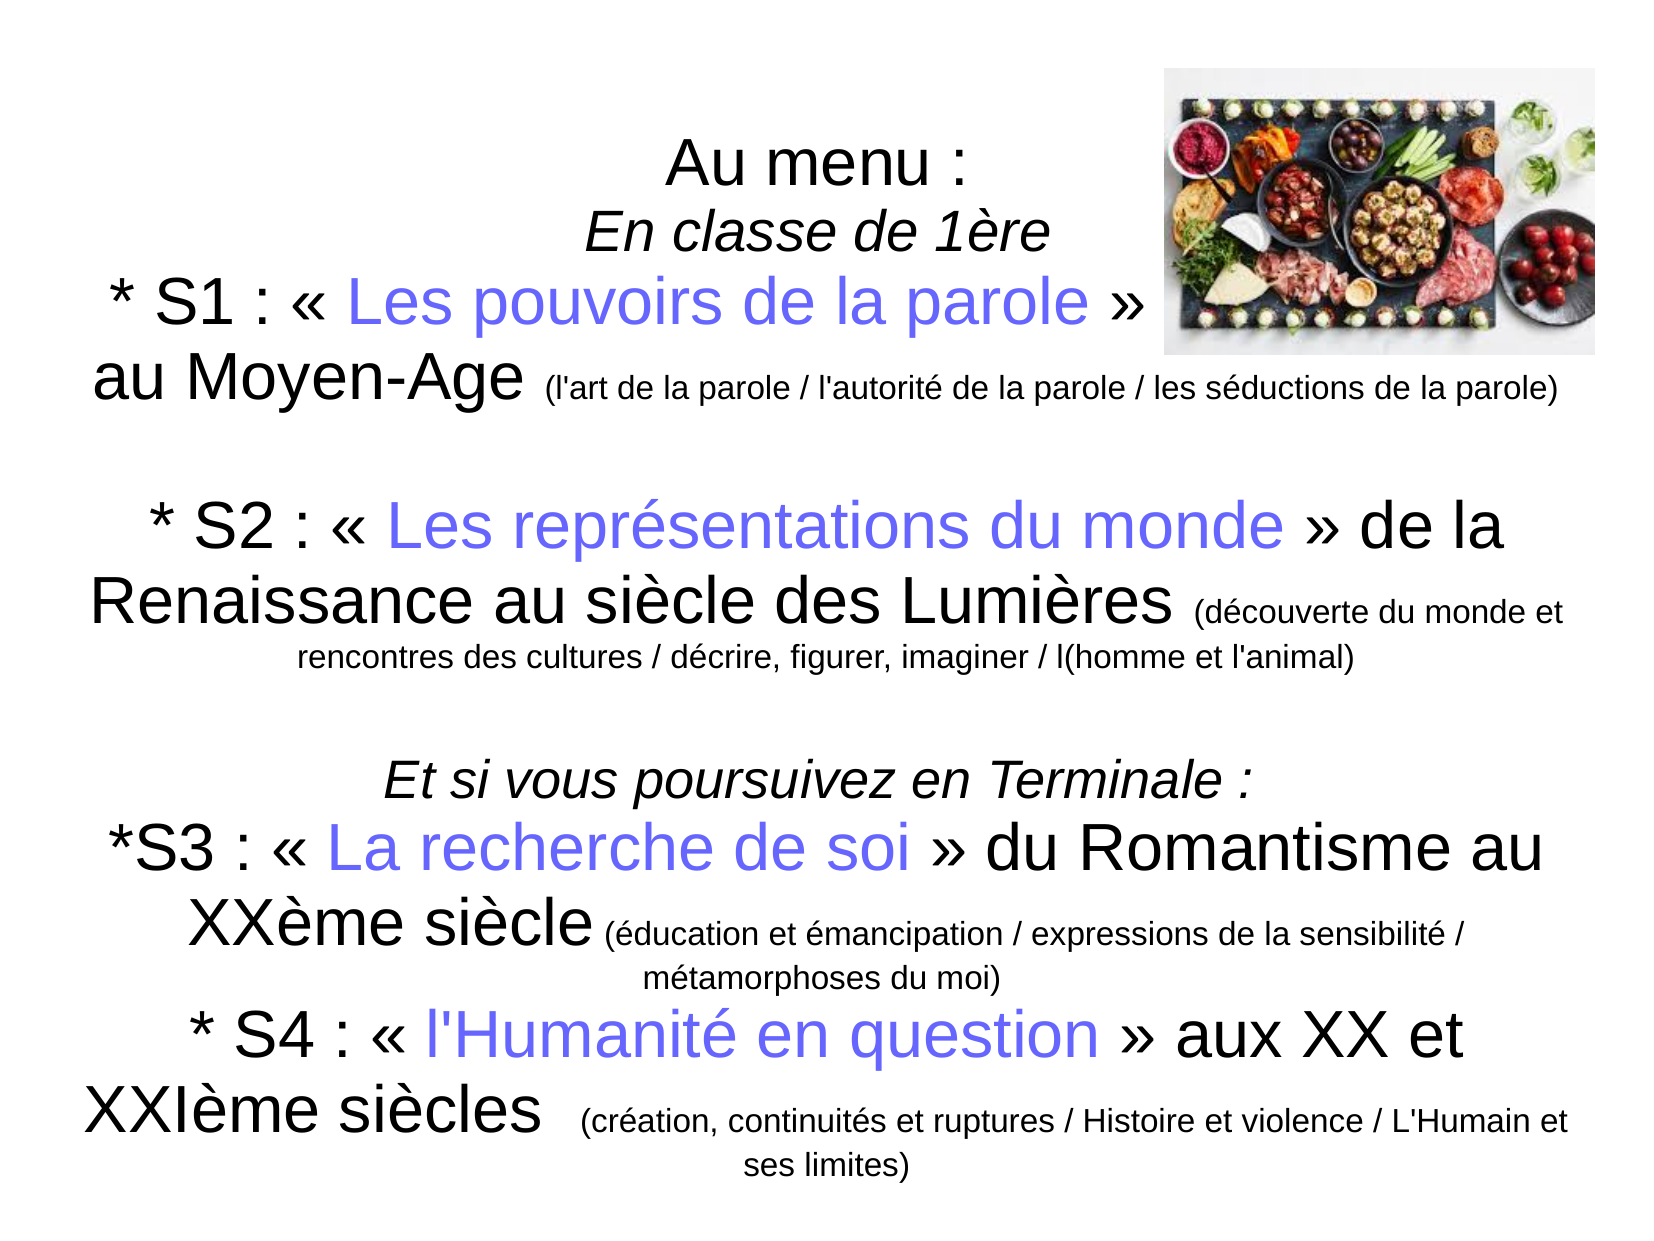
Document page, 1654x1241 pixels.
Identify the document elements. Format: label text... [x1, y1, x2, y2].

subtitle Au menu : En classe de 1ère * S1 : « Les pouvoirs de la parole » de l'Antiquité au Moyen-Age (l'art de la parole / l'autorité de la parole / les séductions de la parole) * S2 : « Les représentations du monde » de la Renaissance au siècle des Lumières (découverte du monde et rencontres des cultures / décrire, figurer, imaginer / l(homme et l'animal) Et si vous poursuivez en Terminale : *S3 : « La recherche de soi » du Romantisme au XXème siècle (éducation et émancipation / expressions de la sensibilité / métamorphoses du moi) * S4 : « l'Humanité en question » aux XX et XXIème siècles (création, continuités et ruptures / Histoire et violence / L'Humain et ses limites) [82, 0, 1571, 1241]
picture [1164, 68, 1595, 355]
